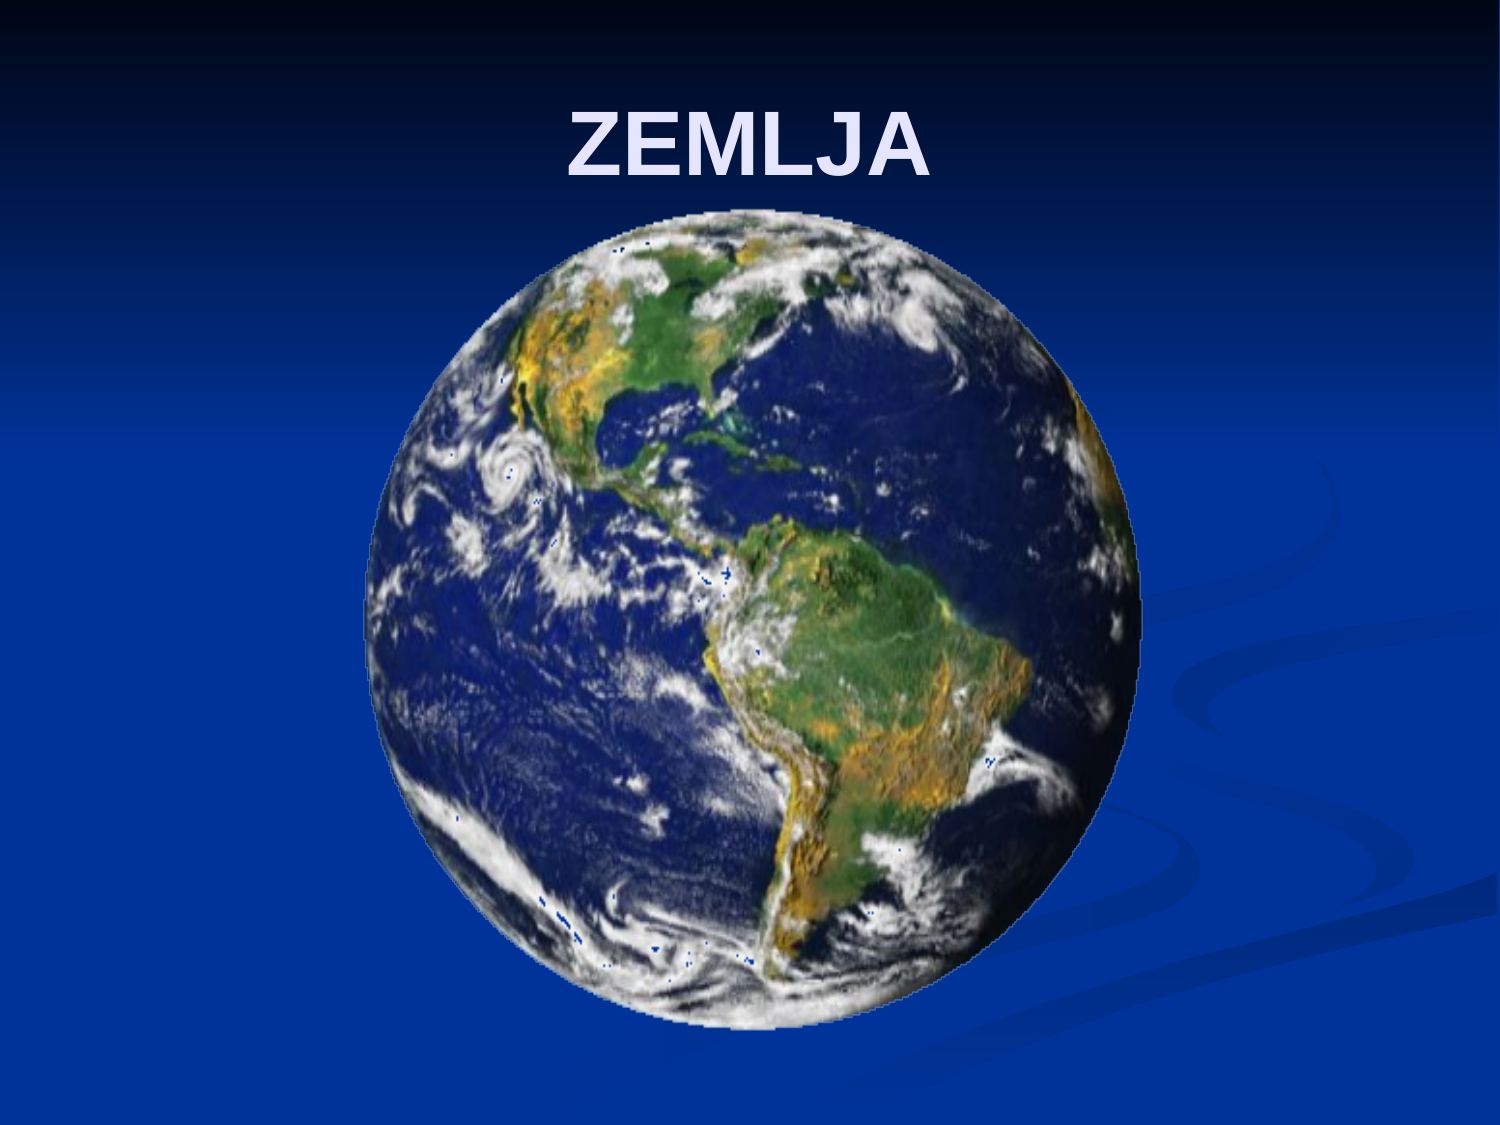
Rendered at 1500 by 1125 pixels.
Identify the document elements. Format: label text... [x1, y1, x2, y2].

picture [312, 160, 1187, 1076]
title ZEMLJA [75, 45, 1425, 233]
